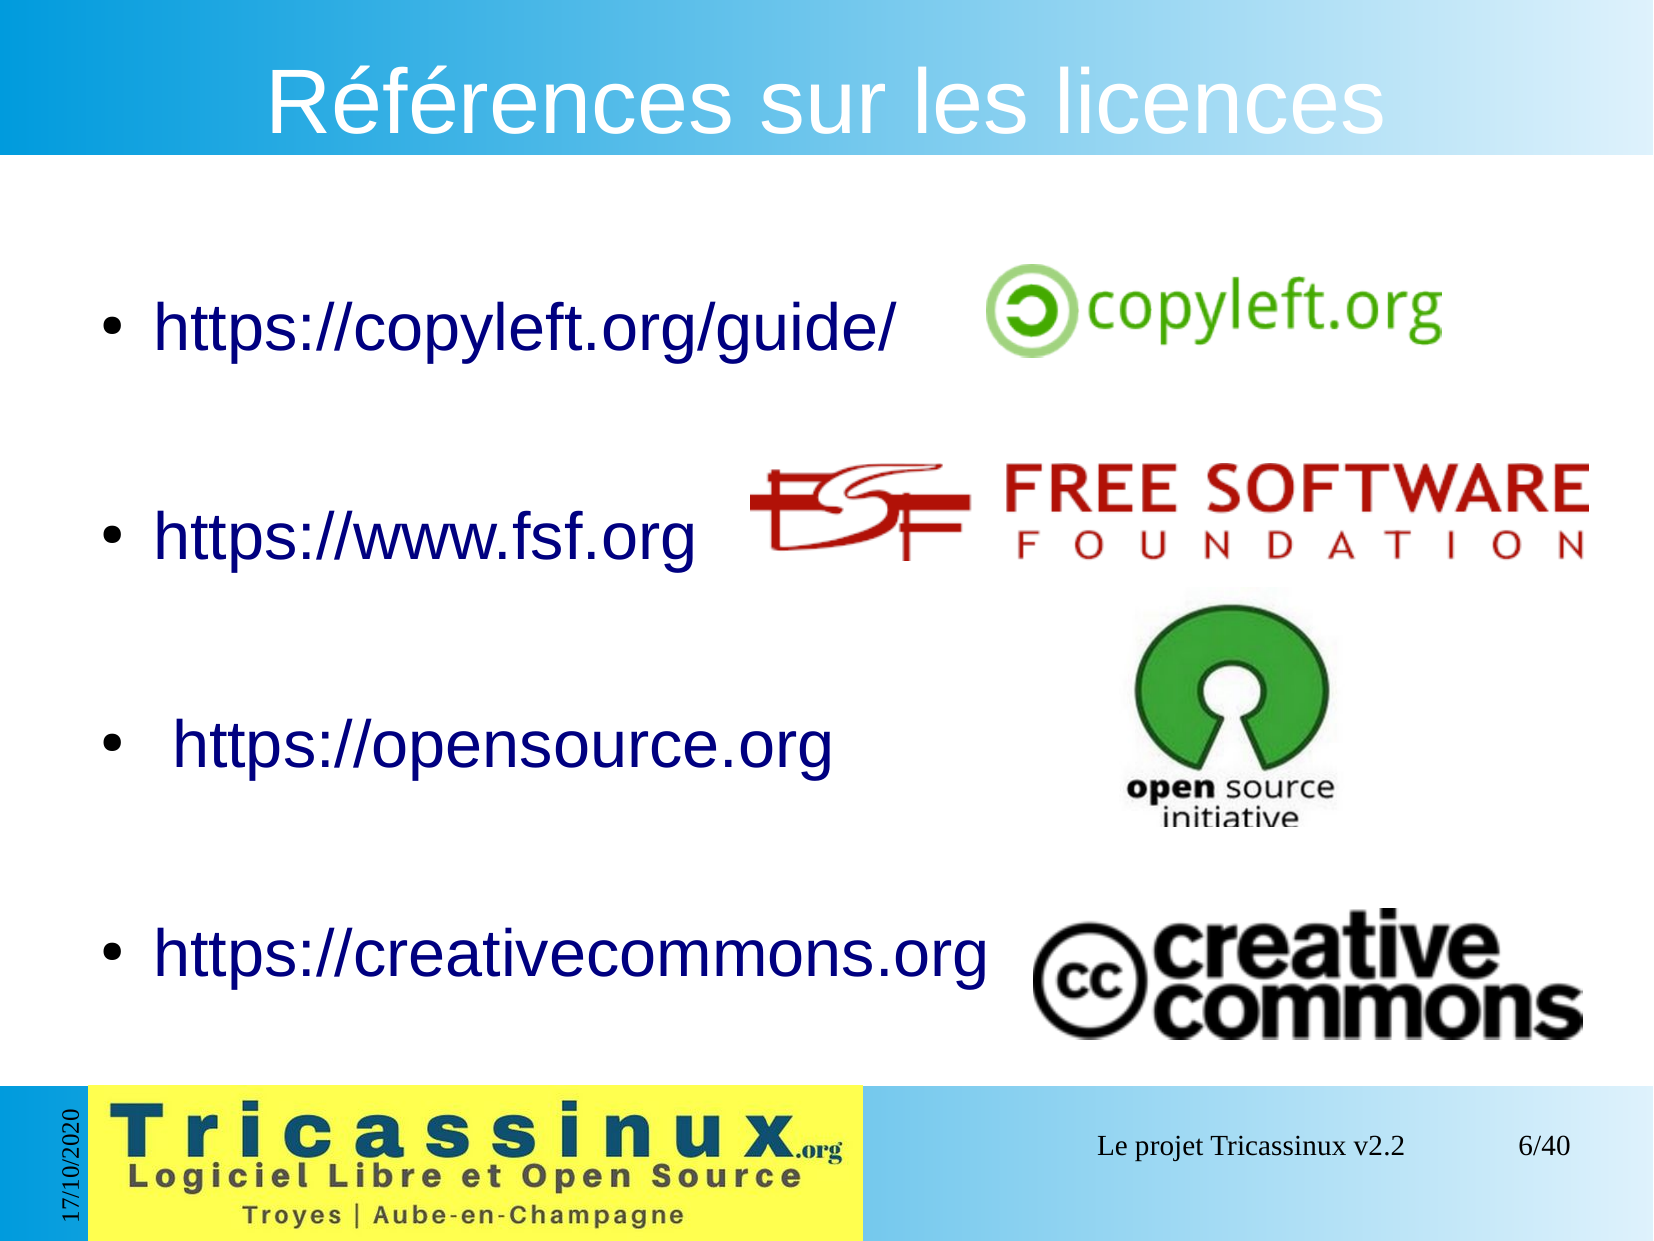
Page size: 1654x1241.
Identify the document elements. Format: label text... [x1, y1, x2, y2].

picture [986, 264, 1442, 358]
list https://copyleft.org/guide/ https://www.fsf.org https://opensource.org https://creativecommons.org [82, 290, 1571, 1010]
picture [89, 1085, 863, 1241]
title Références sur les licences [82, 49, 1571, 155]
picture [1111, 587, 1358, 827]
picture [750, 463, 1589, 562]
picture [1033, 908, 1583, 1040]
